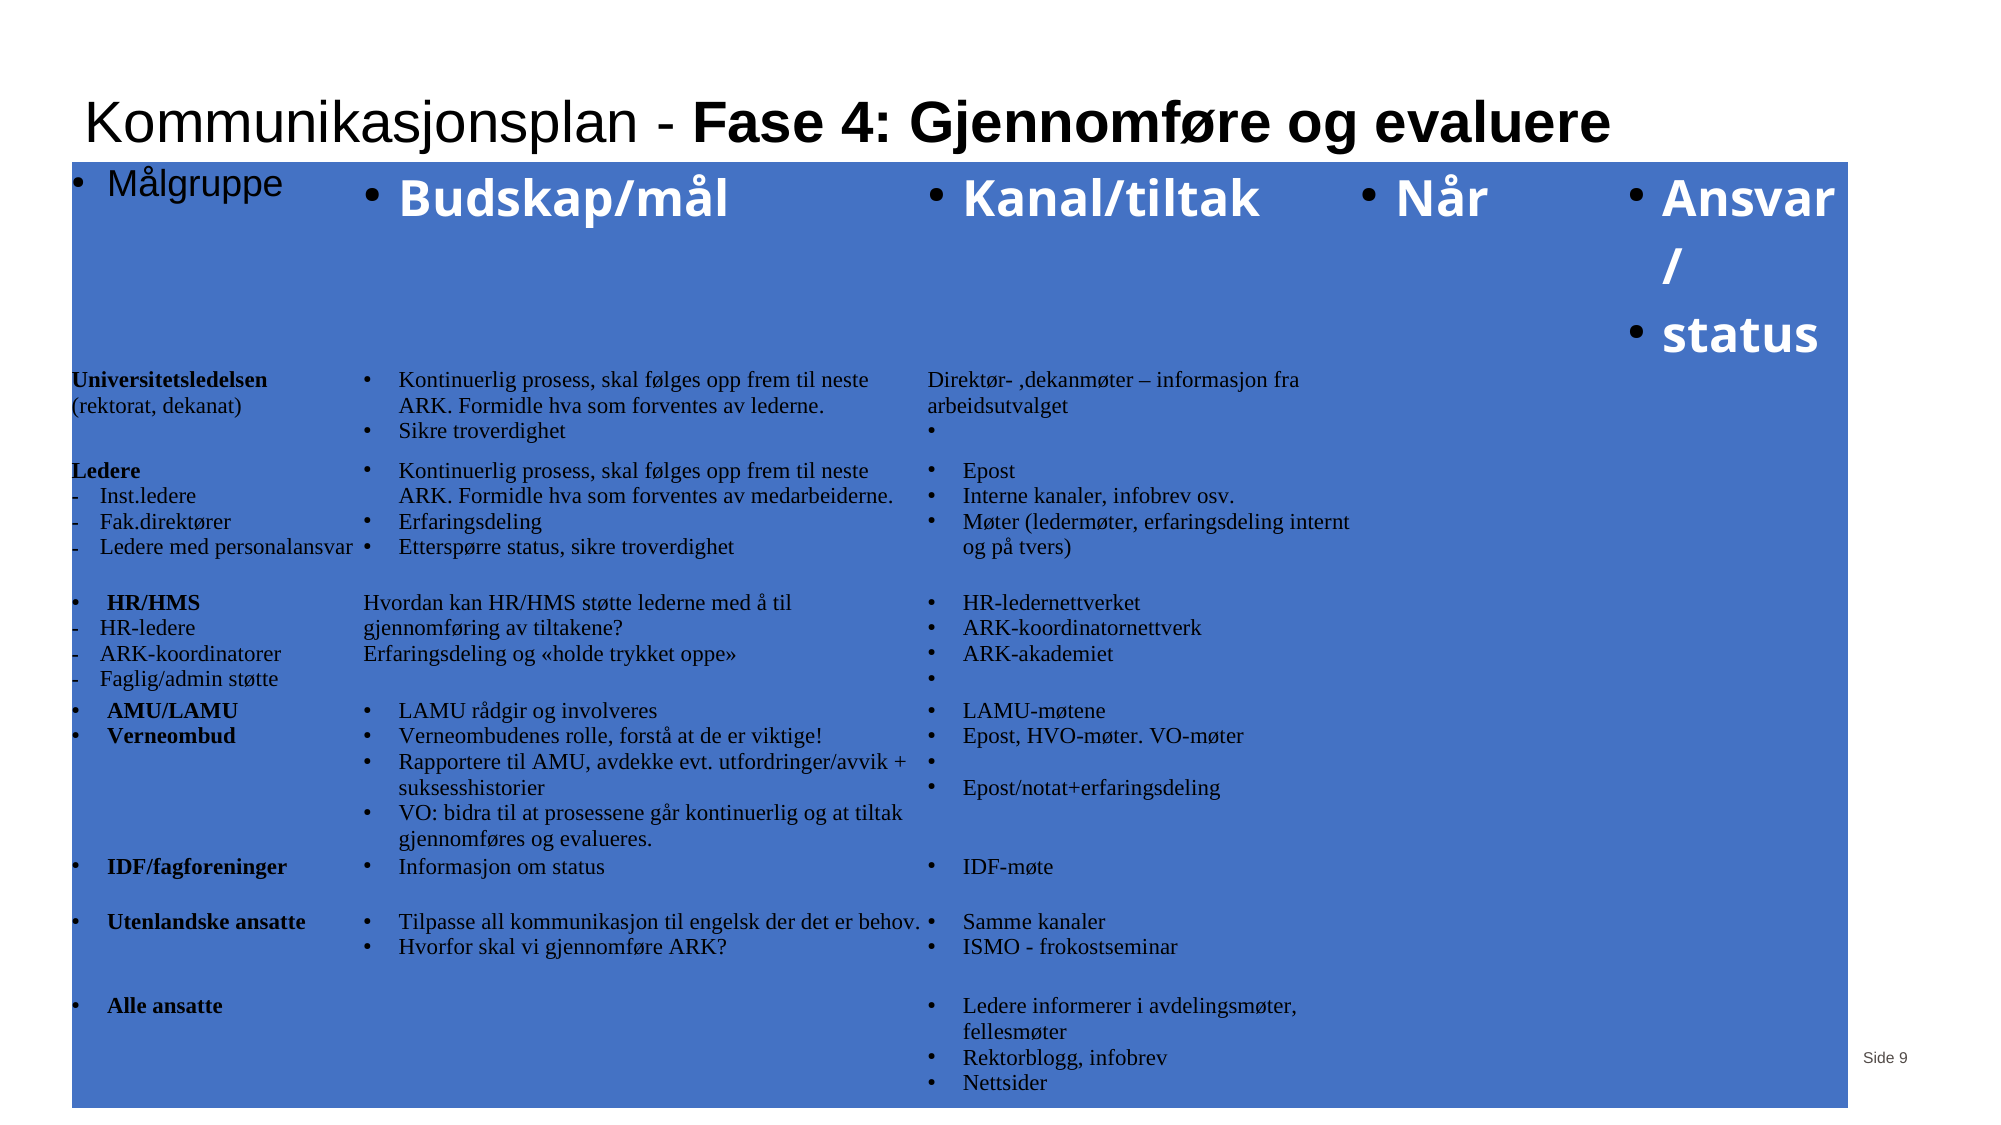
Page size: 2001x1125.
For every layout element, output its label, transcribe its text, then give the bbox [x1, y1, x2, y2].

slide_number Side 9 [1848, 1027, 1947, 1088]
table_cell Universitetsledelsen (rektorat, dekanat) [72, 367, 363, 458]
table_cell Kontinuerlig prosess, skal følges opp frem til neste ARK. Formidle hva som forventes av lederne. Sikre troverdighet [363, 367, 928, 458]
table_cell [1628, 909, 1848, 993]
table_cell [363, 993, 928, 1108]
table_cell Epost Interne kanaler, infobrev osv. Møter (ledermøter, erfaringsdeling internt og på tvers) [928, 458, 1360, 590]
table_header Når [1360, 163, 1628, 367]
table_cell [1360, 909, 1628, 993]
table_cell Ledere Inst.ledere Fak.direktører Ledere med personalansvar [72, 458, 363, 590]
table_cell [1360, 993, 1628, 1108]
table_cell [1360, 367, 1628, 458]
table_cell Tilpasse all kommunikasjon til engelsk der det er behov. Hvorfor skal vi gjennomføre ARK? [363, 909, 928, 993]
table_cell AMU/LAMU Verneombud [72, 698, 363, 854]
table_header Ansvar/ status [1628, 162, 1848, 367]
table_cell IDF-møte [928, 854, 1360, 909]
table_cell [1628, 993, 1848, 1108]
table_cell Hvordan kan HR/HMS støtte lederne med å til gjennomføring av tiltakene? Erfaringsdeling og «holde trykket oppe» [363, 590, 928, 698]
table_cell Ledere informerer i avdelingsmøter, fellesmøter Rektorblogg, infobrev Nettsider [928, 993, 1360, 1108]
table_cell HR/HMS HR-ledere ARK-koordinatorer Faglig/admin støtte [72, 590, 363, 698]
table_cell Alle ansatte [72, 993, 363, 1108]
table_cell LAMU-møtene Epost, HVO-møter. VO-møter Epost/notat+erfaringsdeling [928, 698, 1360, 854]
table_cell Utenlandske ansatte [72, 909, 363, 993]
table_cell [1628, 590, 1848, 698]
table_cell [1360, 590, 1628, 698]
table_header Målgruppe [72, 163, 363, 367]
table_cell HR-ledernettverket ARK-koordinatornettverk ARK-akademiet [928, 590, 1360, 698]
table_cell [1360, 854, 1628, 909]
table_cell IDF/fagforeninger [72, 854, 363, 909]
table_header Budskap/mål [363, 163, 928, 367]
text_box Kommunikasjonsplan - Fase 4: Gjennomføre og evaluere [70, 76, 1781, 163]
table_header Kanal/tiltak [928, 163, 1360, 367]
table_cell Samme kanaler ISMO - frokostseminar [928, 909, 1360, 993]
table_cell [1628, 367, 1848, 458]
table_cell [1628, 698, 1848, 854]
table_cell [1628, 854, 1848, 909]
table_cell Informasjon om status [363, 854, 928, 909]
table_cell LAMU rådgir og involveres Verneombudenes rolle, forstå at de er viktige! Rapportere til AMU, avdekke evt. utfordringer/avvik + suksesshistorier VO: bidra til at prosessene går kontinuerlig og at tiltak gjennomføres og evalueres. [363, 698, 928, 854]
table_cell Direktør- ,dekanmøter – informasjon fra arbeidsutvalget [928, 367, 1360, 458]
table_cell [1628, 458, 1848, 590]
table_cell Kontinuerlig prosess, skal følges opp frem til neste ARK. Formidle hva som forventes av medarbeiderne. Erfaringsdeling Etterspørre status, sikre troverdighet [363, 458, 928, 590]
table_cell [1360, 698, 1628, 854]
table_cell [1360, 458, 1628, 590]
